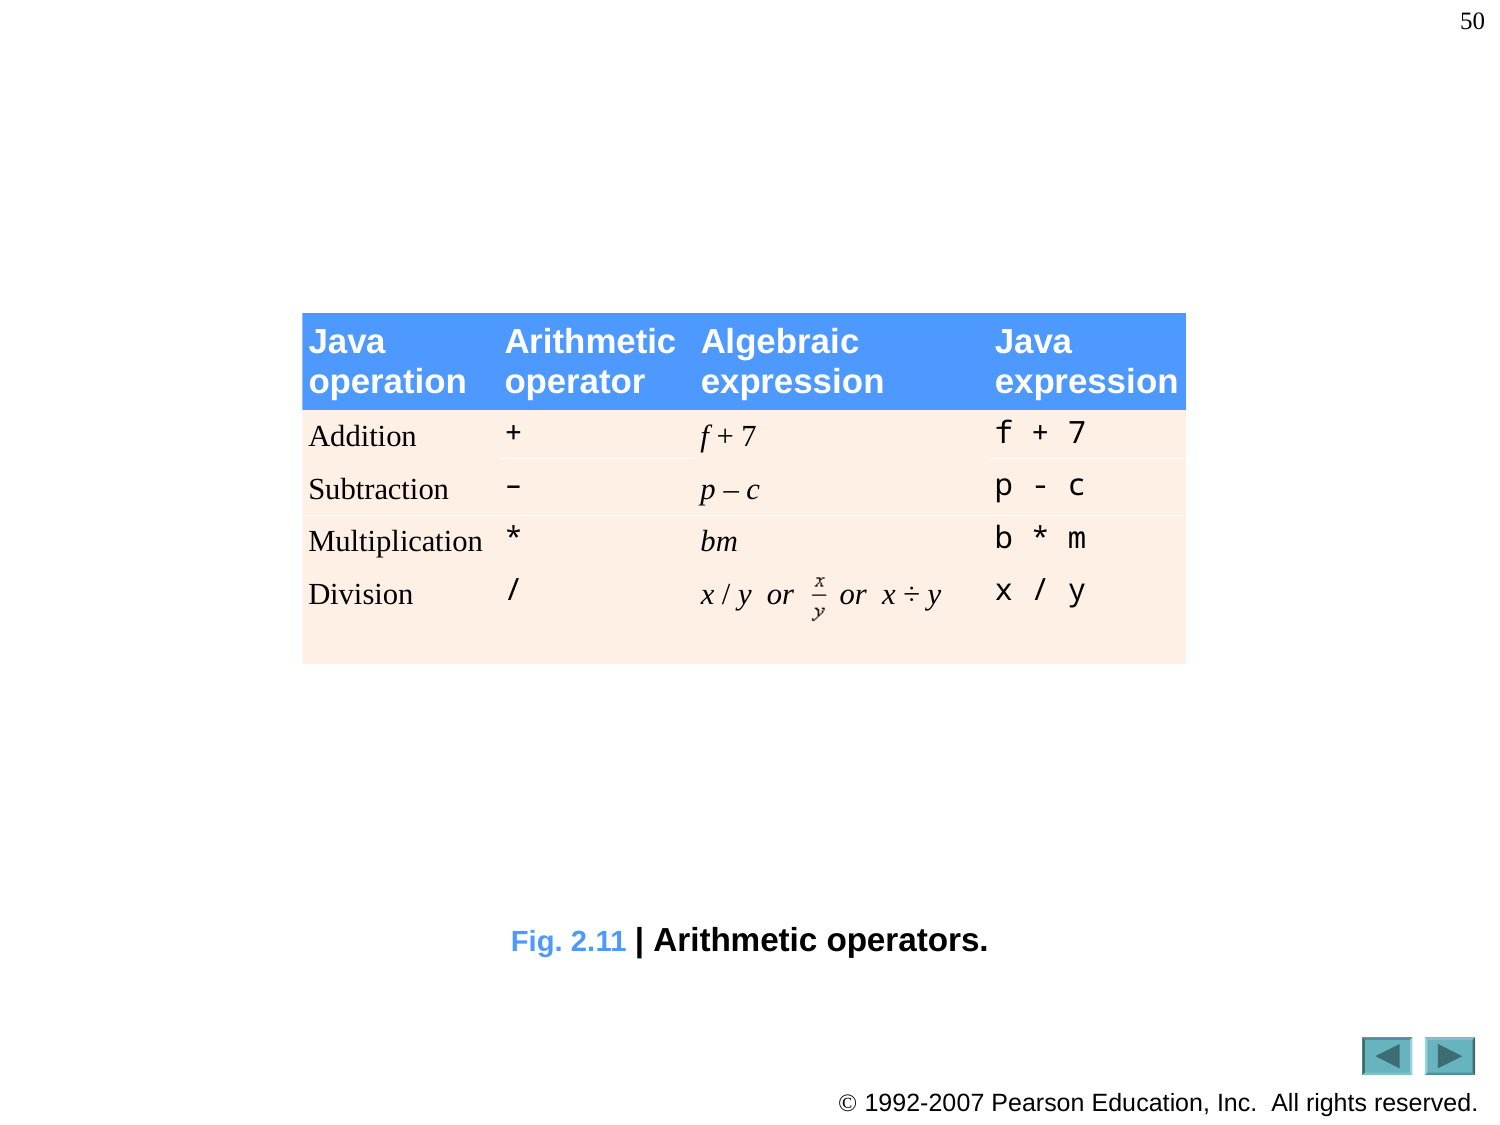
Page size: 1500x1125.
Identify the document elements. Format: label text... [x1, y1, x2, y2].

chart [302, 312, 1190, 695]
title Fig. 2.11 | Arithmetic operators. [37, 899, 1463, 990]
